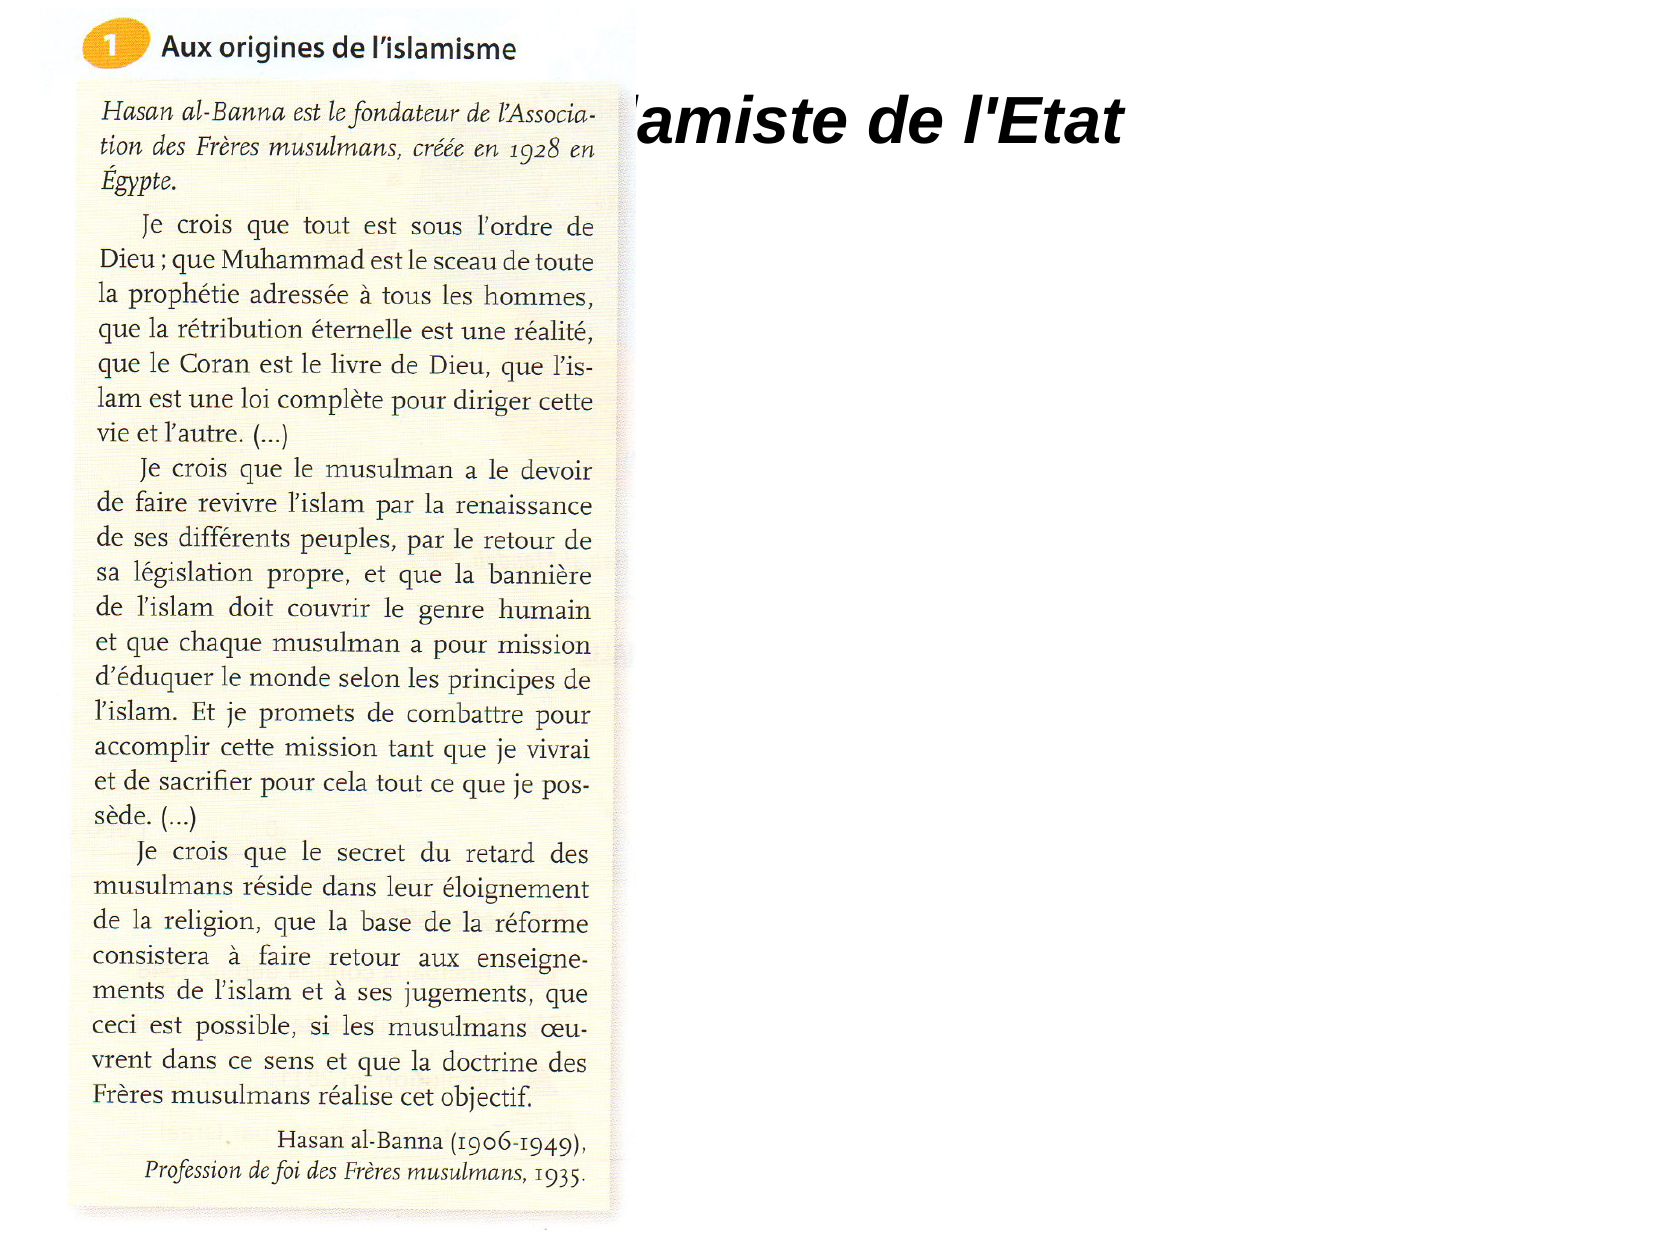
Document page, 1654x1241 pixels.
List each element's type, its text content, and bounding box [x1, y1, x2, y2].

picture [40, 8, 636, 1241]
list 3- La lecture islamiste de l'Etat [636, 82, 1571, 1109]
